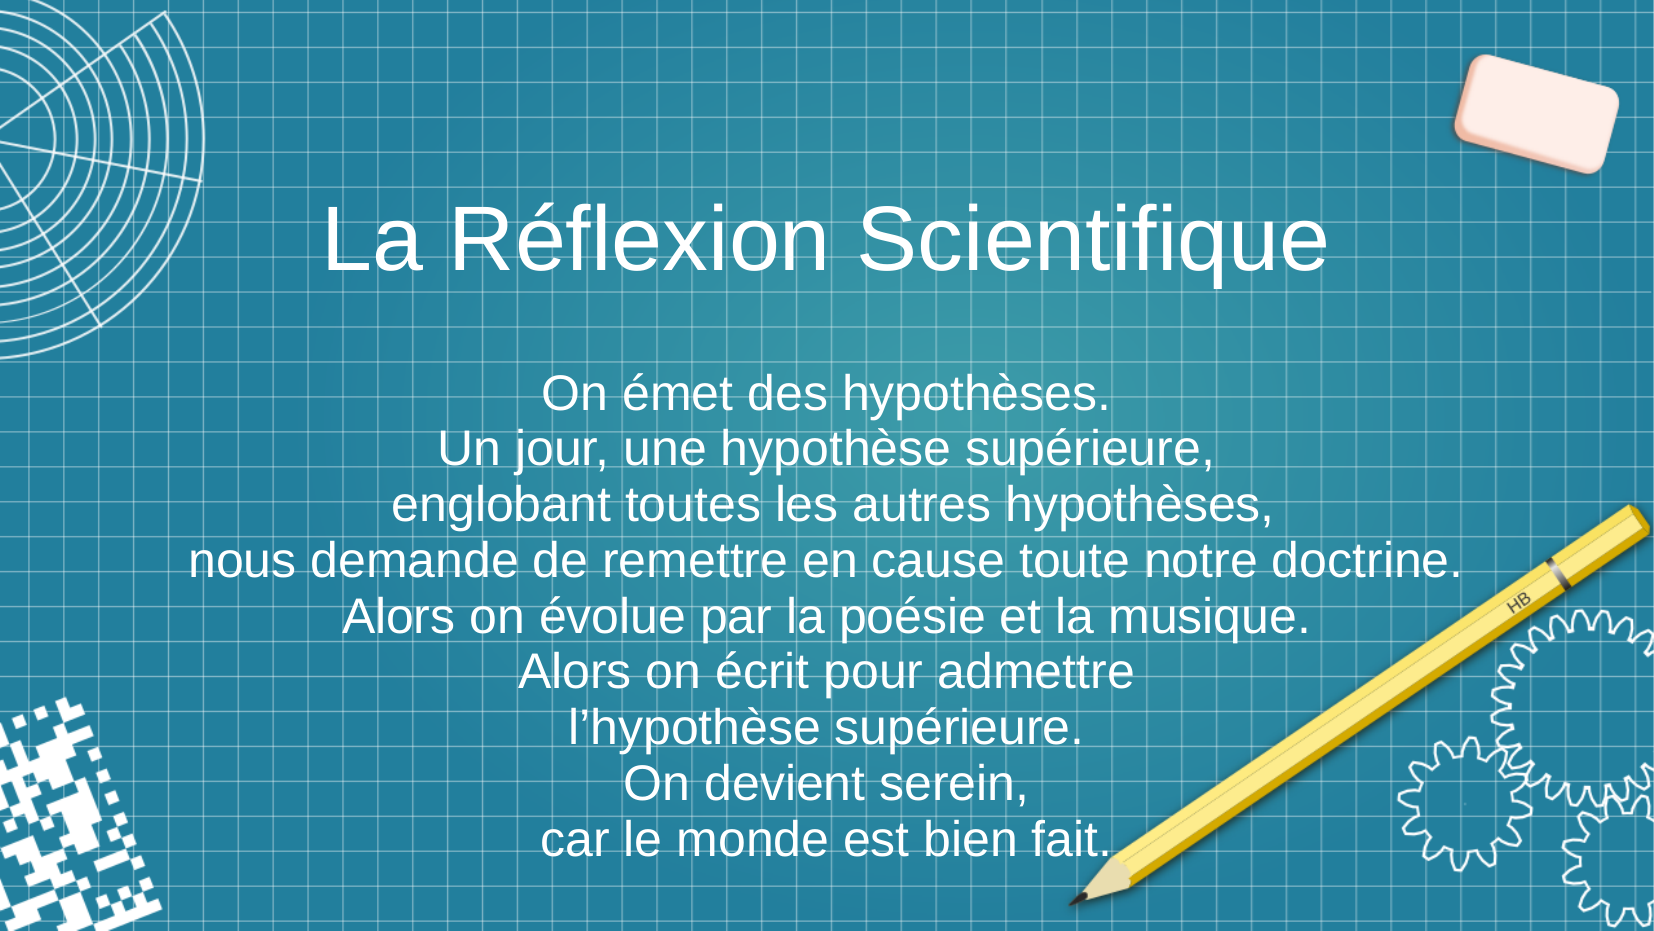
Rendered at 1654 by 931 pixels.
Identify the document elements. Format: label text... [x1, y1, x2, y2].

subtitle On émet des hypothèses. Un jour, une hypothèse supérieure, englobant toutes les autres hypothèses, nous demande de remettre en cause toute notre doctrine. Alors on évolue par la poésie et la musique. Alors on écrit pour admettre l’hypothèse supérieure. On devient serein, car le monde est bien fait. [82, 364, 1571, 867]
title La Réflexion Scientifique [82, 132, 1571, 346]
picture [0, 0, 1654, 931]
